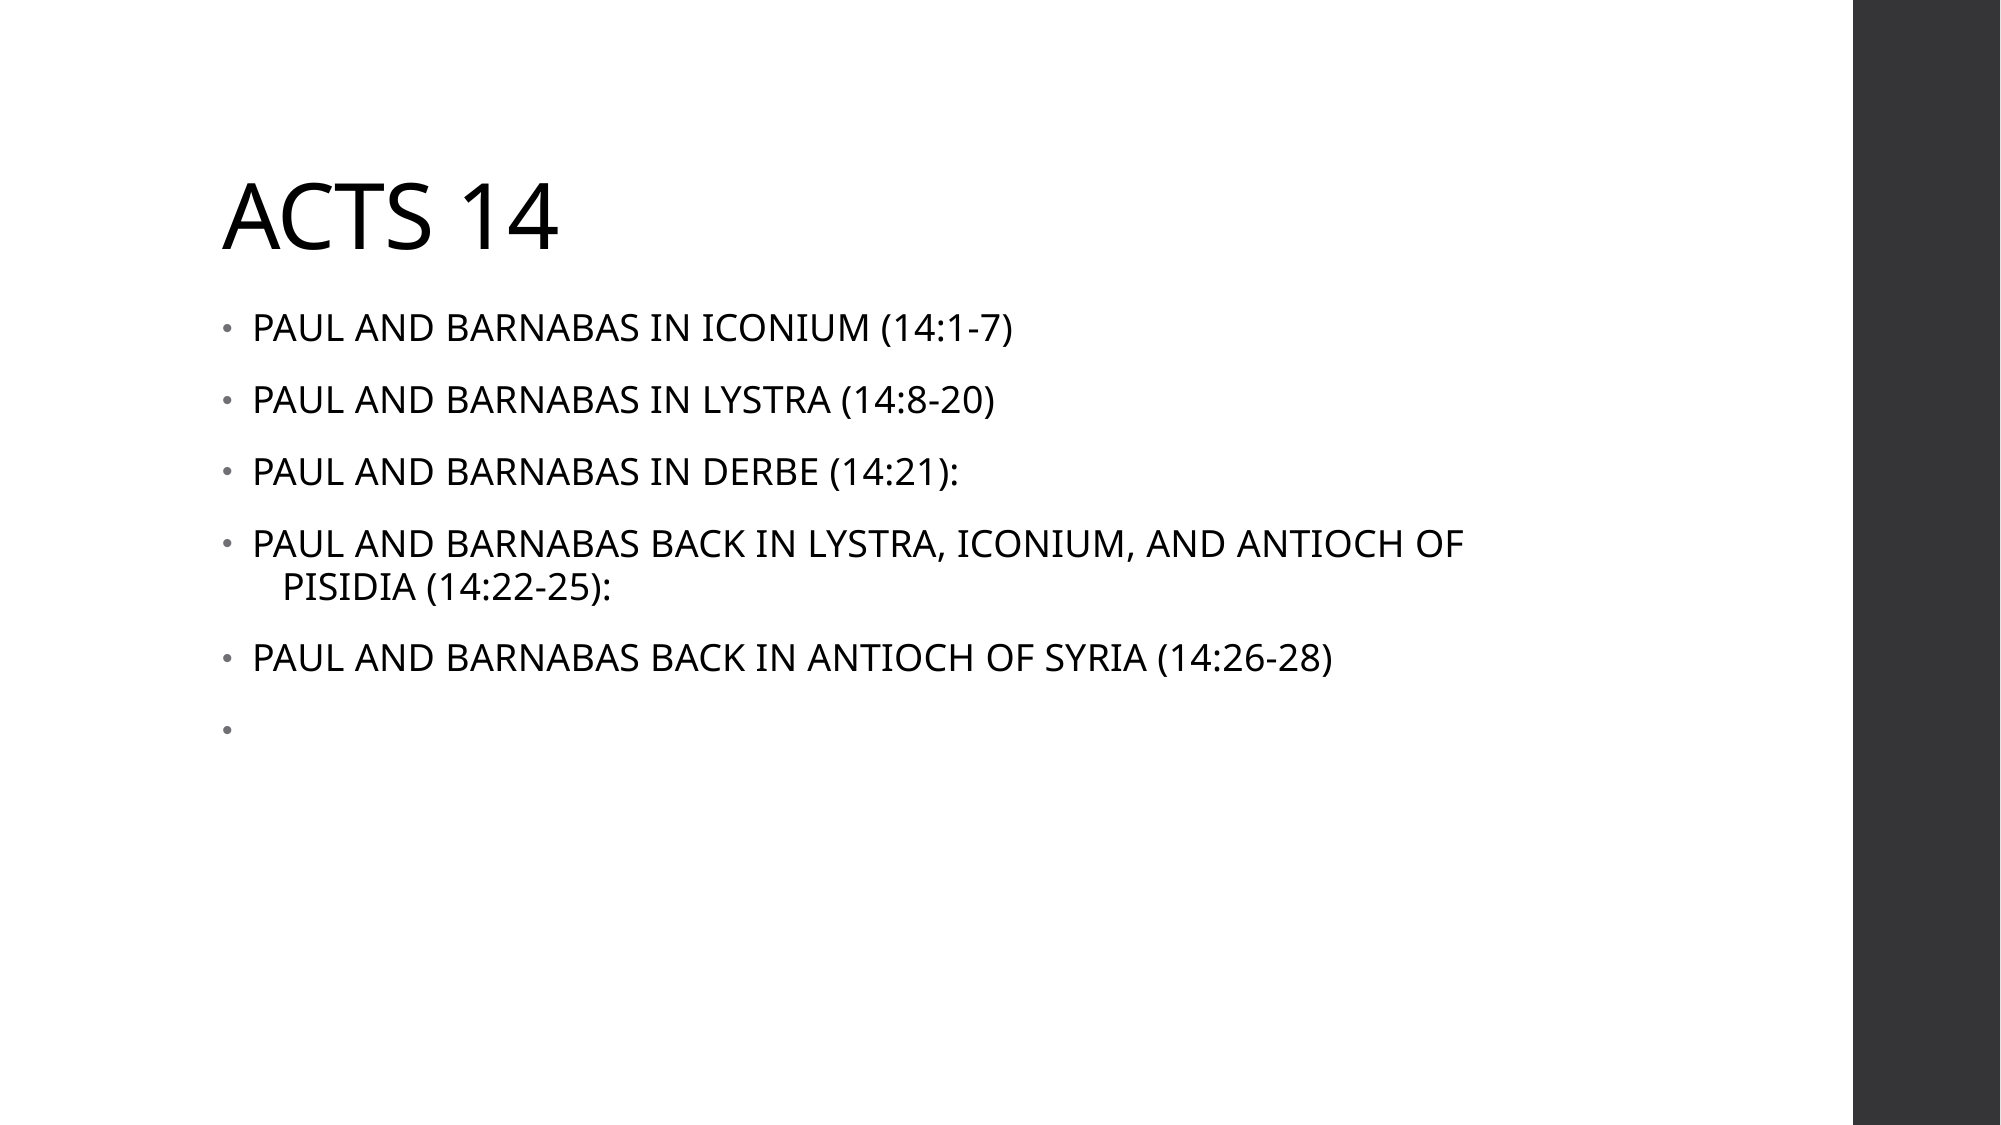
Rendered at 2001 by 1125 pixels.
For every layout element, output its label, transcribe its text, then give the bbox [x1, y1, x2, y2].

list PAUL AND BARNABAS IN ICONIUM (14:1-7) PAUL AND BARNABAS IN LYSTRA (14:8-20) PAUL AND BARNABAS IN DERBE (14:21): PAUL AND BARNABAS BACK IN LYSTRA, ICONIUM, AND ANTIOCH OF PISIDIA (14:22-25): PAUL AND BARNABAS BACK IN ANTIOCH OF SYRIA (14:26-28) [206, 299, 1617, 1014]
title ACTS 14 [206, 60, 1797, 278]
